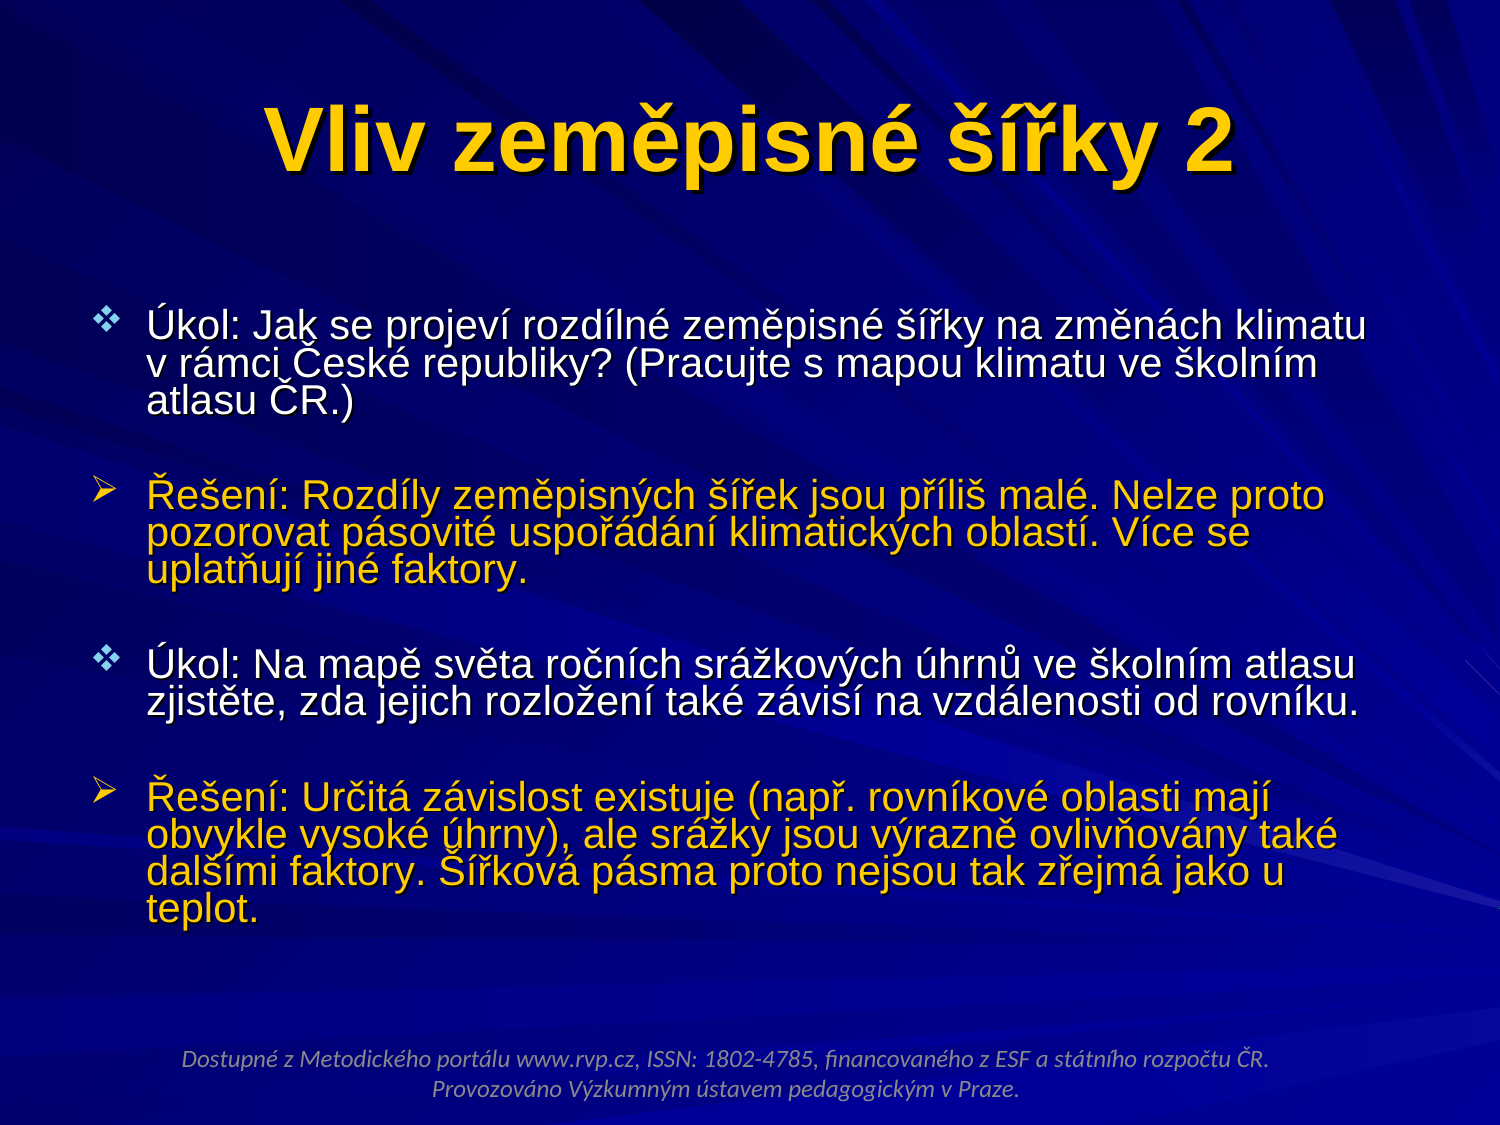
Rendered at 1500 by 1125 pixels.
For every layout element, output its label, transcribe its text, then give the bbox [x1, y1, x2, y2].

title Vliv zeměpisné šířky 2 [75, 45, 1426, 234]
text_box Dostupné z Metodického portálu www.rvp.cz, ISSN: 1802-4785, financovaného z ESF a státního rozpočtu ČR. Provozováno Výzkumným ústavem pedagogickým v Praze. [105, 1042, 1348, 1103]
list Úkol: Jak se projeví rozdílné zeměpisné šířky na změnách klimatu v rámci České republiky? (Pracujte s mapou klimatu ve školním atlasu ČR.) Řešení: Rozdíly zeměpisných šířek jsou příliš malé. Nelze proto pozorovat pásovité uspořádání klimatických oblastí. Více se uplatňují jiné faktory. Úkol: Na mapě světa ročních srážkových úhrnů ve školním atlasu zjistěte, zda jejich rozložení také závisí na vzdálenosti od rovníku. Řešení: Určitá závislost existuje (např. rovníkové oblasti mají obvykle vysoké úhrny), ale srážky jsou výrazně ovlivňovány také dalšími faktory. Šířková pásma proto nejsou tak zřejmá jako u teplot. [75, 302, 1426, 1059]
